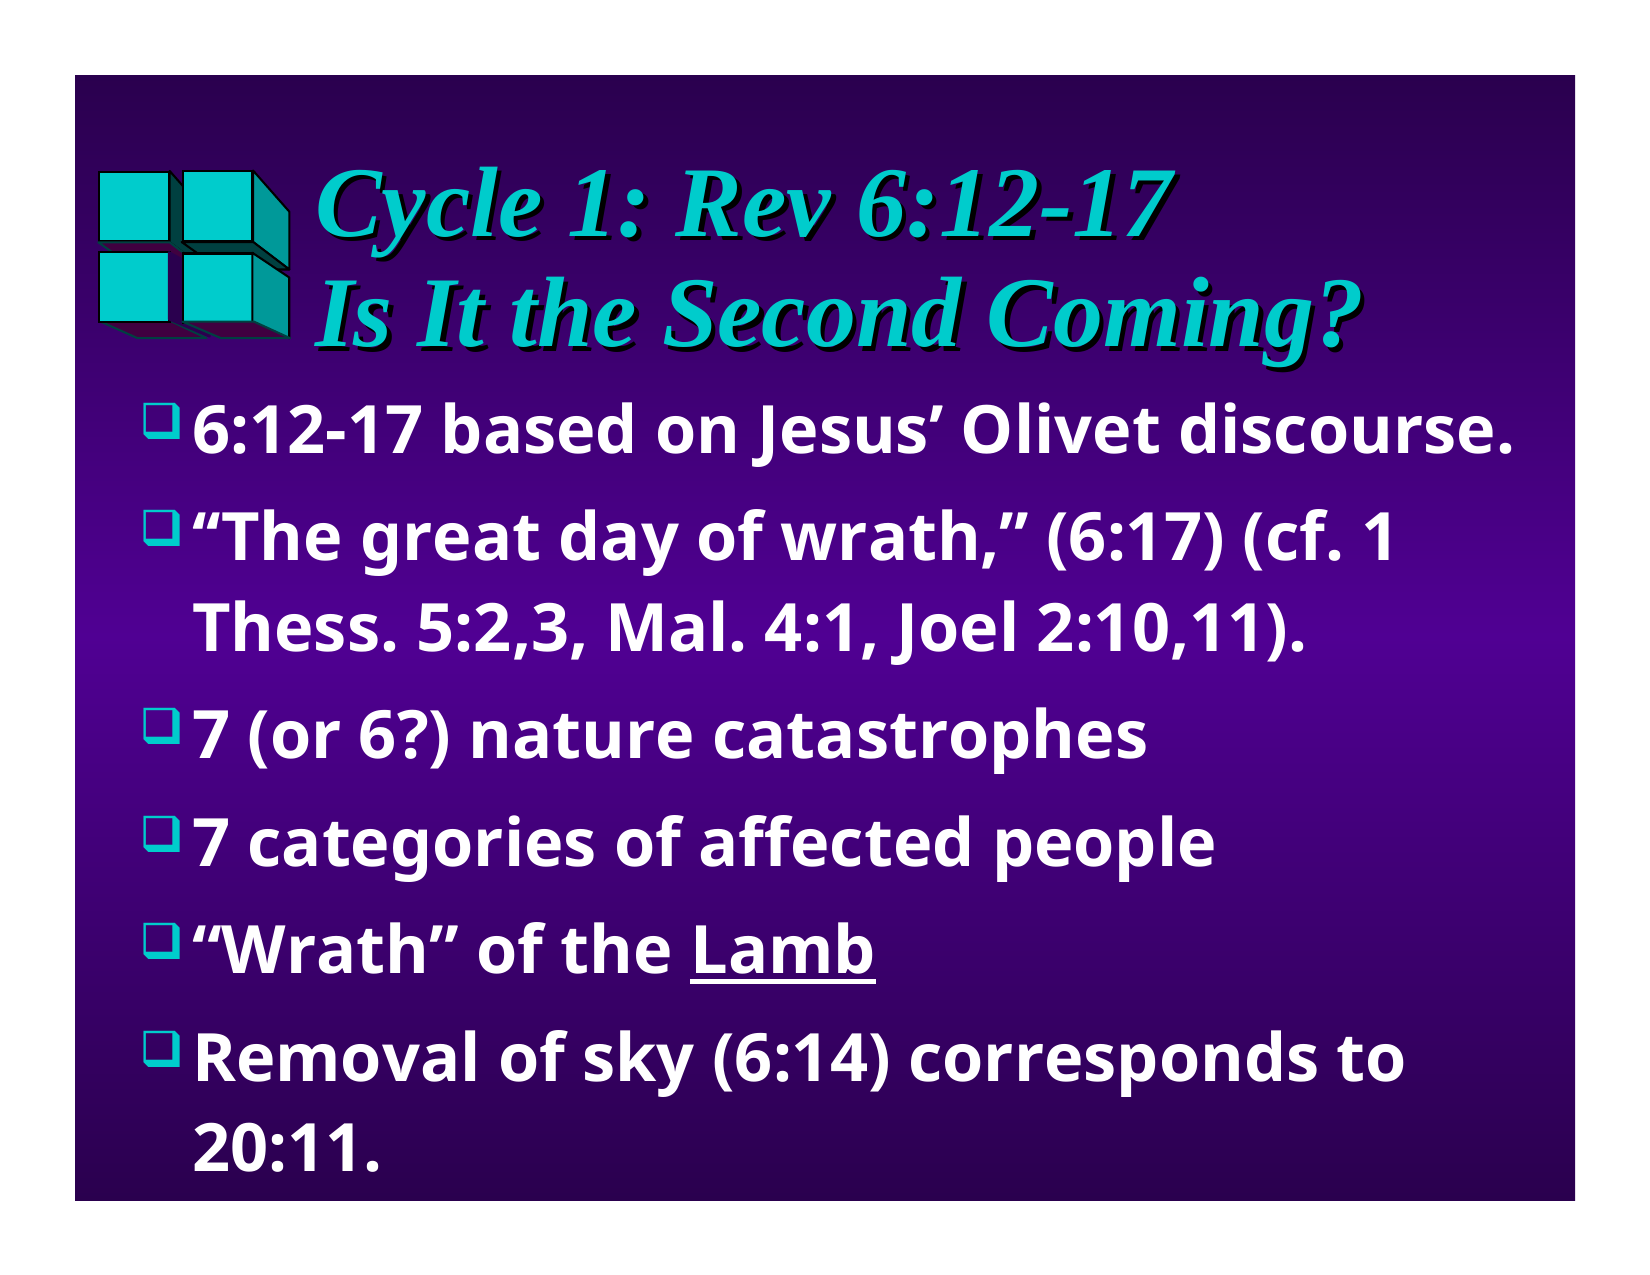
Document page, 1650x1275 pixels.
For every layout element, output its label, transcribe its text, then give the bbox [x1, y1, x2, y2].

title Cycle 1: Rev 6:12-17 Is It the Second Coming? [299, 56, 1463, 374]
list 6:12-17 based on Jesus’ Olivet discourse. ‘‘The great day of wrath,’’ (6:17) (cf. 1 Thess. 5:2,3, Mal. 4:1, Joel 2:10,11). 7 (or 6?) nature catastrophes 7 categories of affected people “Wrath” of the Lamb Removal of sky (6:14) corresponds to 20:11. [124, 374, 1550, 1251]
